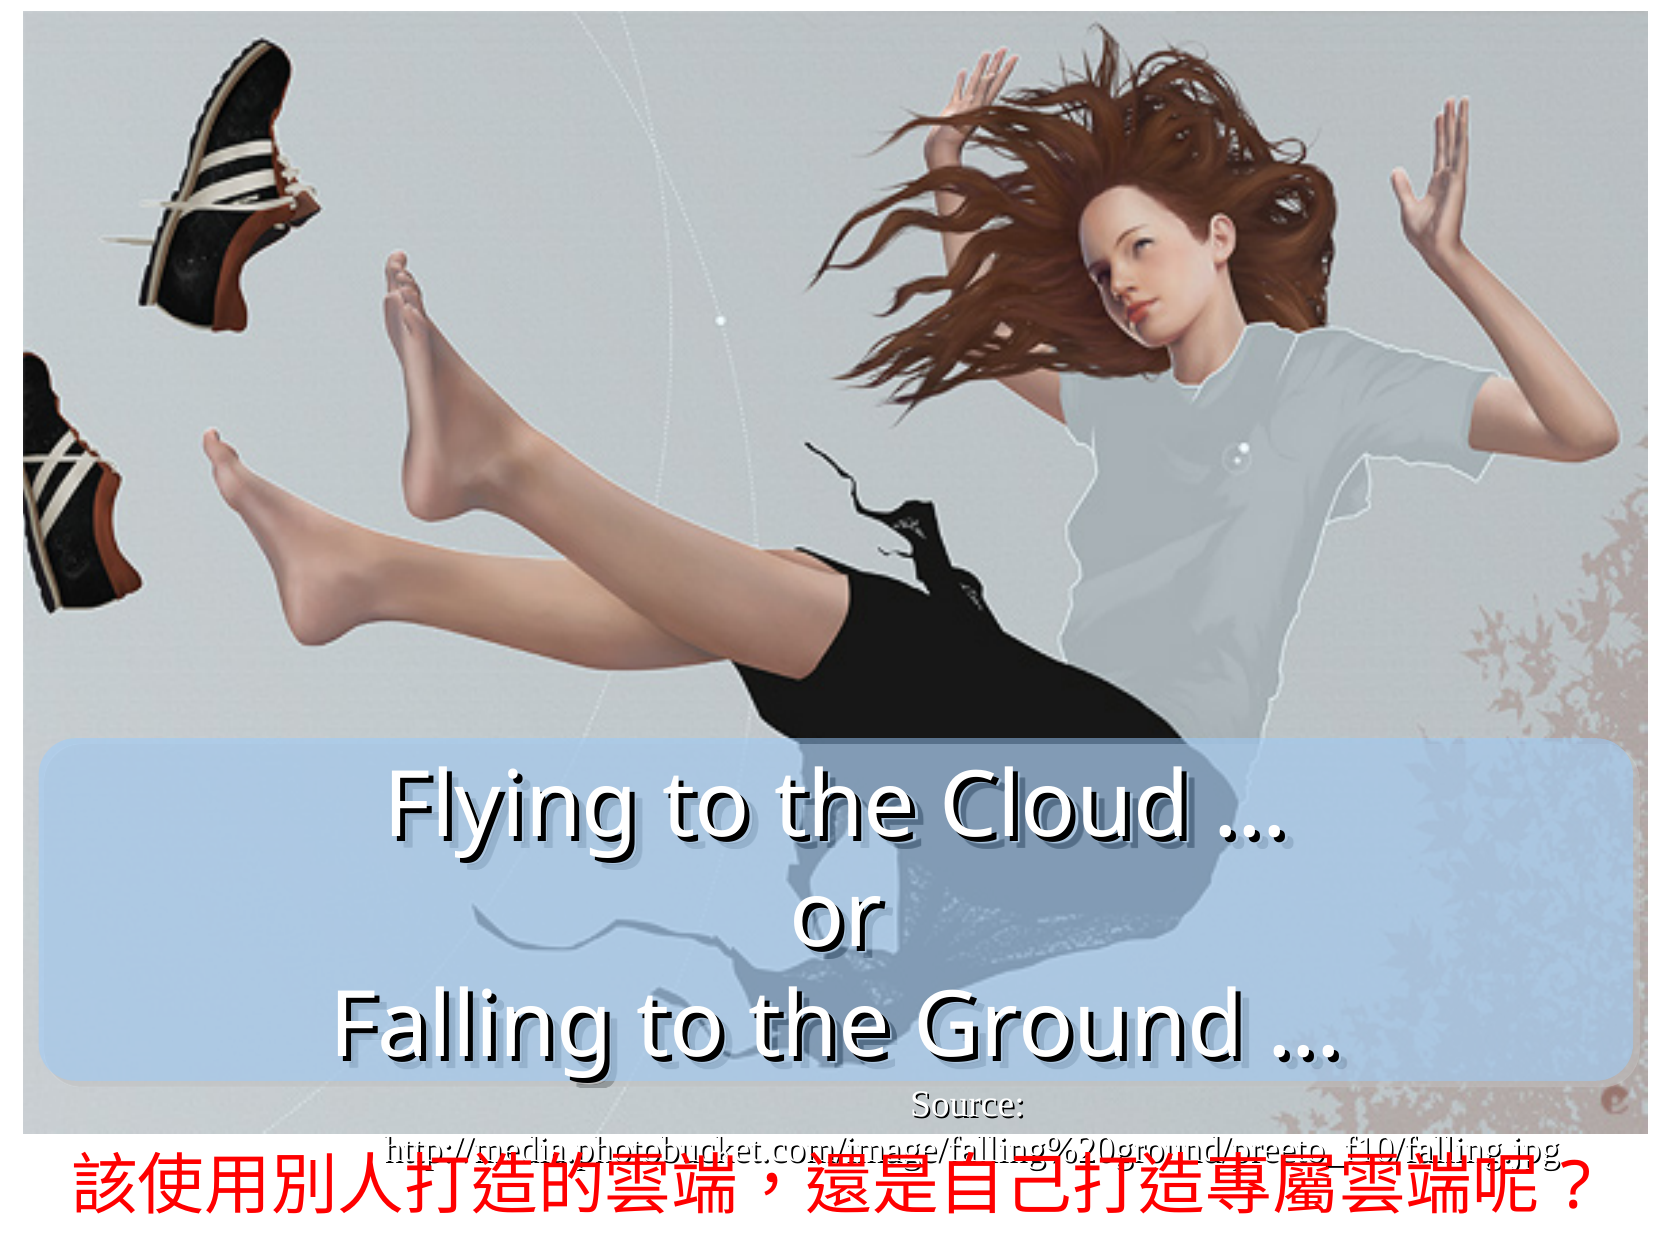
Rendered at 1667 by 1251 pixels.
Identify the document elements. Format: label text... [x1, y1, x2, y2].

text_box Flying to the Cloud ... or Falling to the Ground ... [38, 738, 1634, 1081]
text_box 該使用別人打造的雲端，還是自己打造專屬雲端呢? [0, 1134, 1667, 1251]
picture [23, 11, 1648, 1134]
text_box Source: http://media.photobucket.com/image/falling%20ground/preeto_f10/falling.jpg [307, 1071, 1638, 1132]
